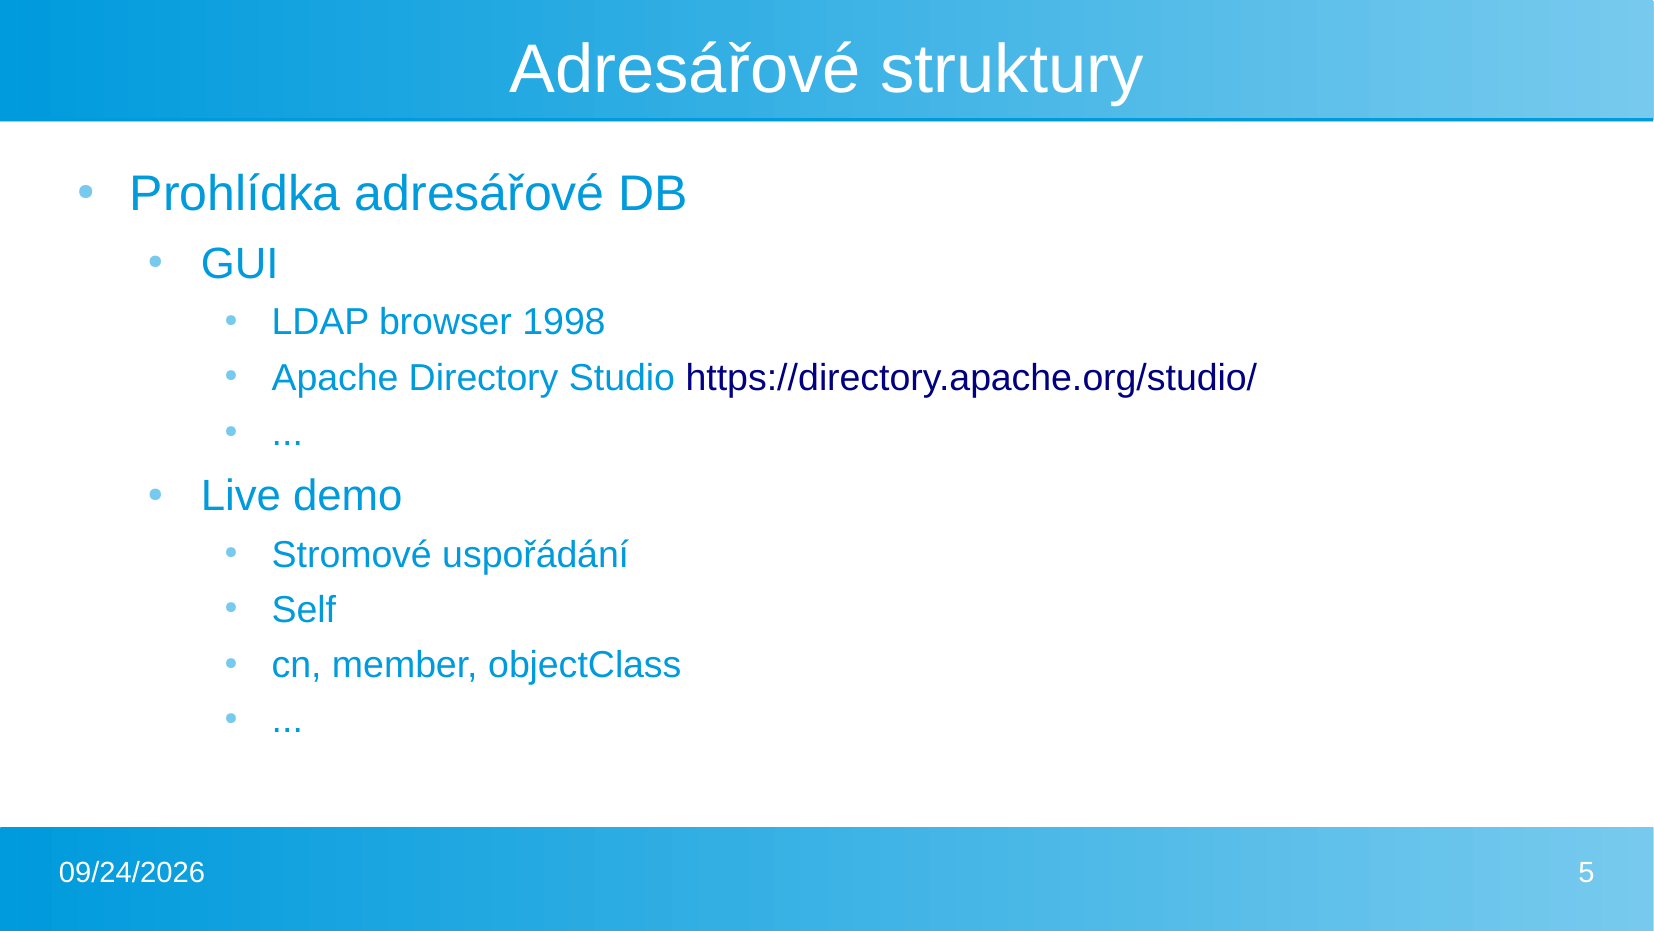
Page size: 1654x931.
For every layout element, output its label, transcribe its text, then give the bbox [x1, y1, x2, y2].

list Prohlídka adresářové DB GUI LDAP browser 1998 Apache Directory Studio https://directory.apache.org/studio/ ... Live demo Stromové uspořádání Self cn, member, objectClass ... [59, 165, 1595, 756]
title Adresářové struktury [59, 29, 1595, 108]
